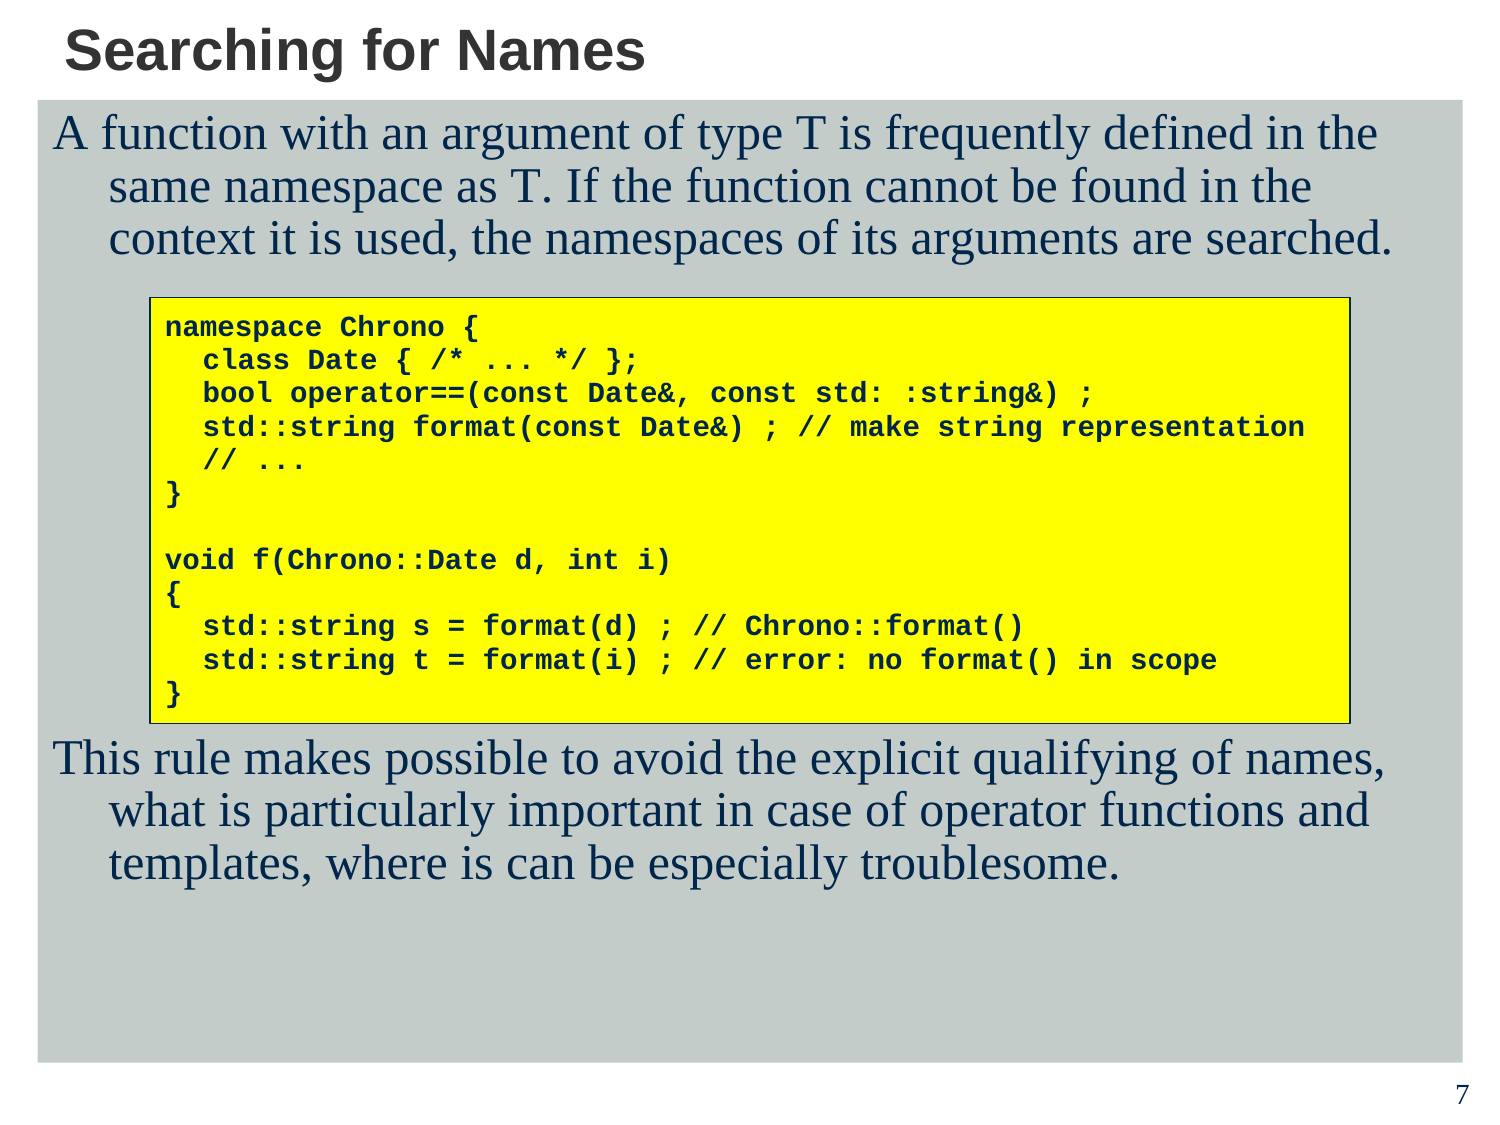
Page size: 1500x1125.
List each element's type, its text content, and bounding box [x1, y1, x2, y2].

title Searching for Names [50, 0, 1450, 91]
text_box [150, 297, 1351, 303]
text_box namespace Chrono { class Date { /* ... */ }; bool operator==(const Date&, const std: :string&) ; std::string format(const Date&) ; // make string representation // ... } void f(Chrono::Date d, int i) { std::string s = format(d) ; // Chrono::format() std::string t = format(i) ; // error: no format() in scope } [150, 303, 1351, 797]
list A function with an argument of type T is frequently defined in the same namespace as T. If the function cannot be found in the context it is used, the namespaces of its arguments are searched. This rule makes possible to avoid the explicit qualifying of names, what is particularly important in case of operator functions and templates, where is can be especially troublesome. [37, 99, 1463, 1063]
